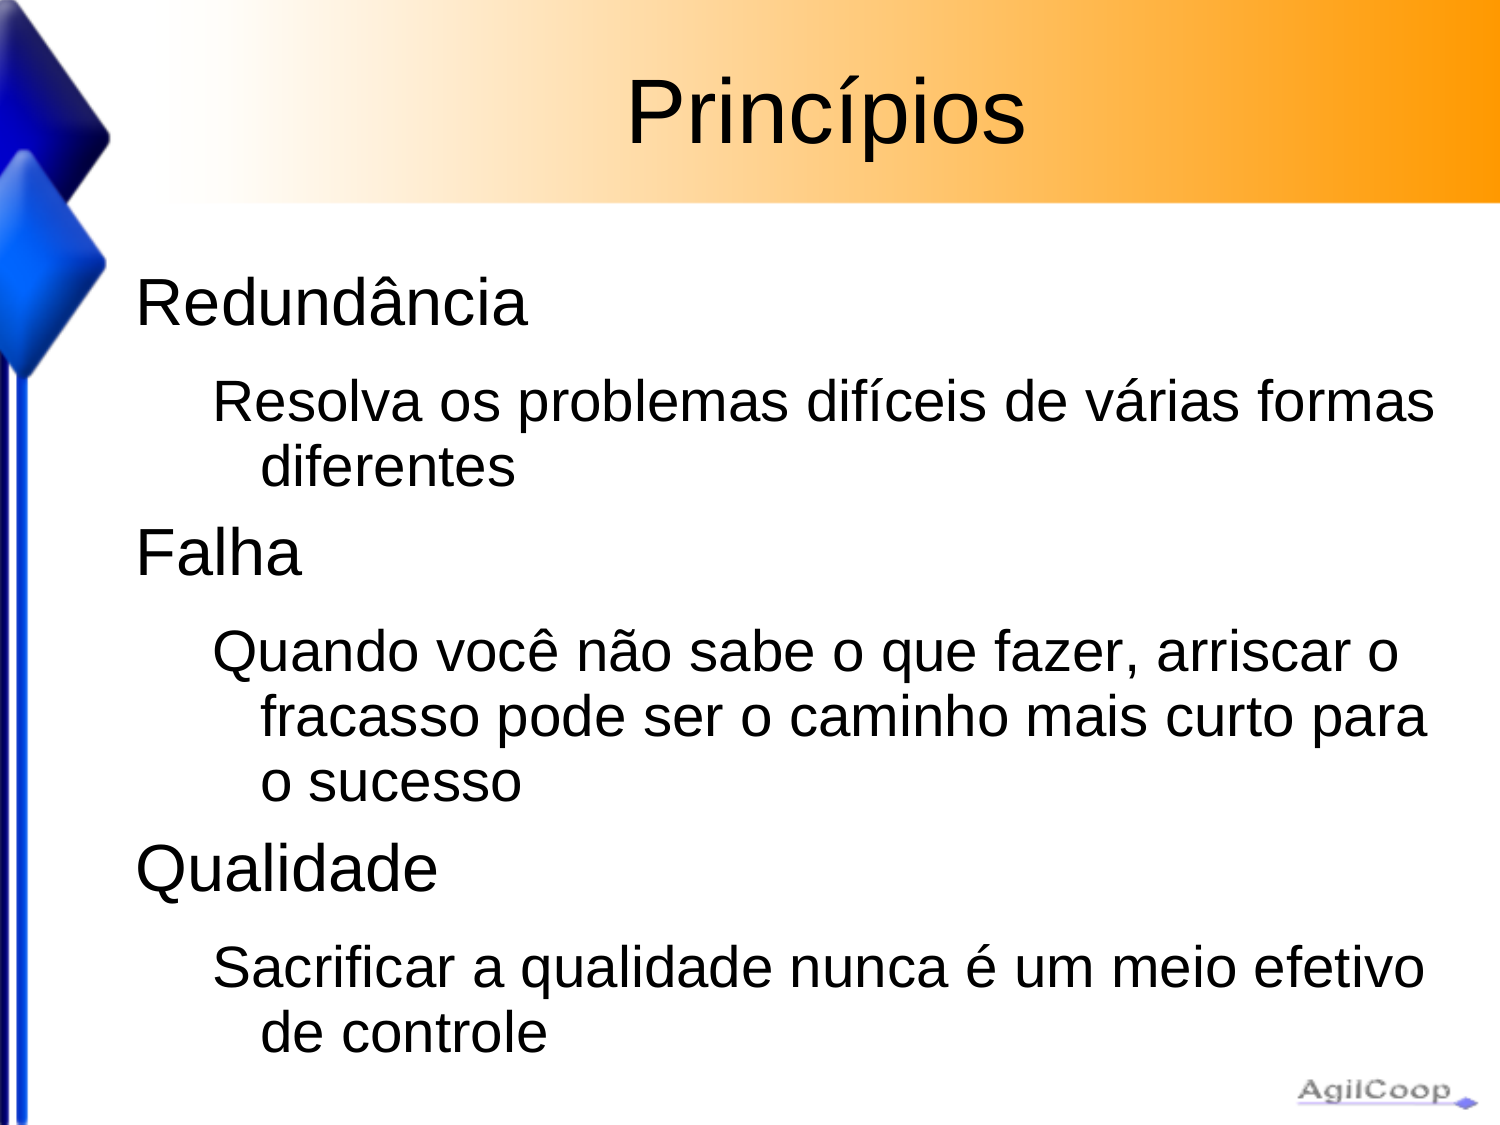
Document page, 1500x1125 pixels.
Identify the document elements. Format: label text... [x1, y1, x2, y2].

title Princípios [82, 8, 1500, 216]
picture [0, 0, 1500, 1125]
list Redundância Resolva os problemas difíceis de várias formas diferentes Falha Quando você não sabe o que fazer, arriscar o fracasso pode ser o caminho mais curto para o sucesso Qualidade Sacrificar a qualidade nunca é um meio efetivo de controle [118, 271, 1477, 1123]
